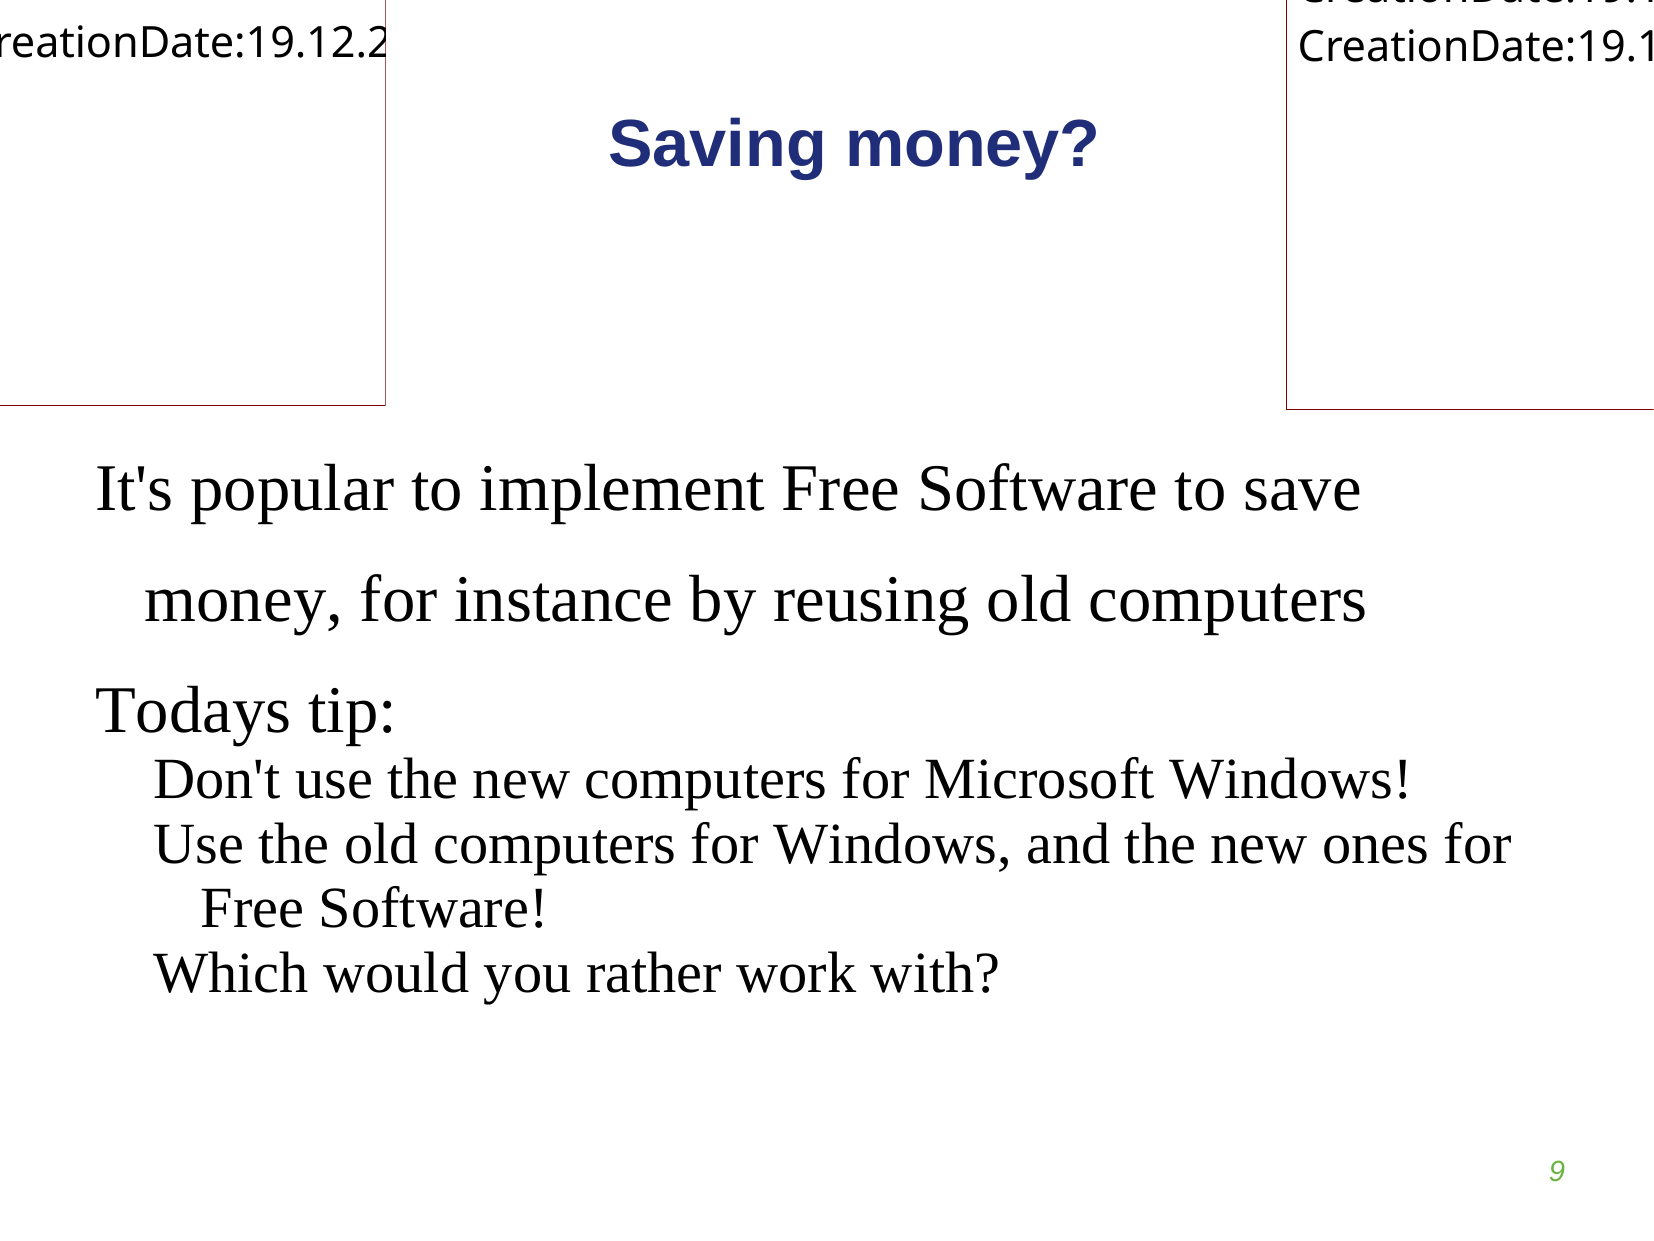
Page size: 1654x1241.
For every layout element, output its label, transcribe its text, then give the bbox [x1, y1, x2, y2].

title Saving money? [413, 39, 1296, 247]
list It's popular to implement Free Software to save money, for instance by reusing old computers Todays tip: Don't use the new computers for Microsoft Windows! Use the old computers for Windows, and the new ones for Free Software! Which would you rather work with? [59, 413, 1561, 1152]
